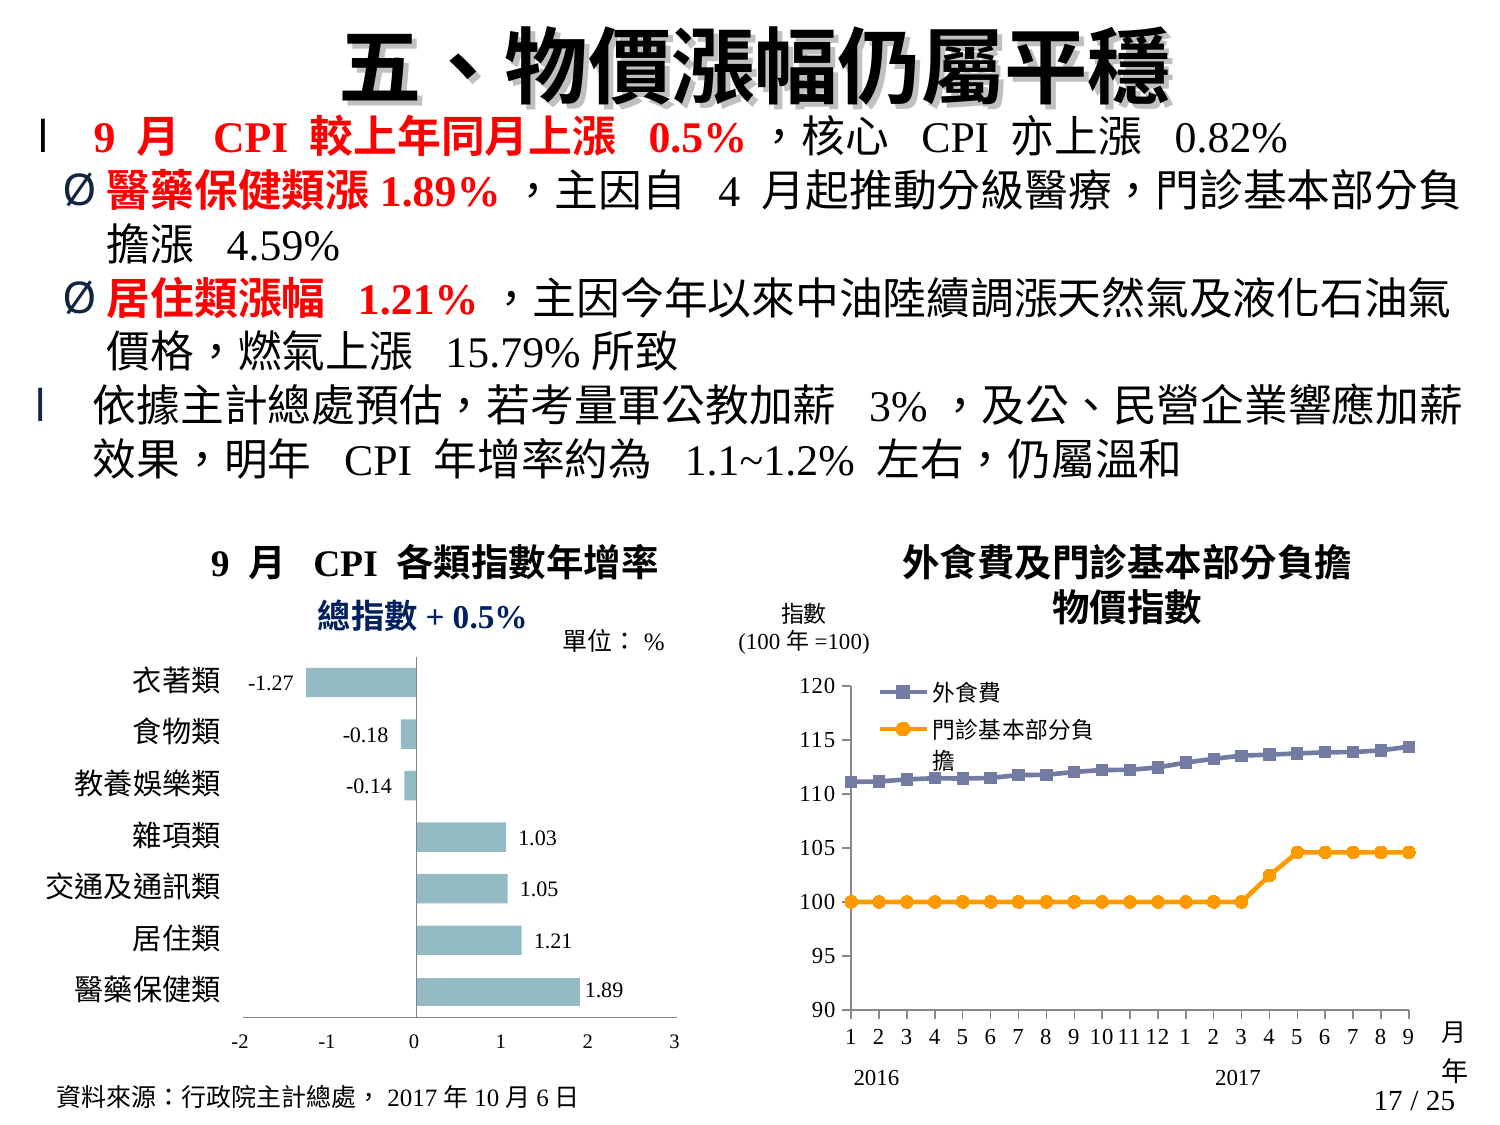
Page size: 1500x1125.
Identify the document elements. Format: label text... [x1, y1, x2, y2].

chart [799, 663, 1416, 1061]
text_box 年 [1425, 1046, 1474, 1095]
text_box 9 月 CPI 較上年同月上漲 0.5%，核心 CPI 亦上漲 0.82% 醫藥保健類漲1.89%，主因自 4 月起推動分級醫療，門診基本部分負 擔漲 4.59% 居住類漲幅 1.21%，主因今年以來中油陸續調漲天然氣及液化石油氣 價格，燃氣上漲 15.79%所致 依據主計總處預估，若考量軍公教加薪 3%，及公、民營企業響應加薪 效果，明年 CPI 年增率約為 1.1~1.2% 左右，仍屬溫和 [0, 113, 1493, 496]
text_box 月 [1426, 1008, 1474, 1046]
text_box 外食費及門診基本部分負擔 物價指數 [785, 531, 1470, 638]
picture [0, 643, 710, 1056]
text_box 五、物價漲幅仍屬平穩 [4, 0, 1500, 129]
text_box 總指數+ 0.5% [140, 587, 706, 643]
text_box 單位：% [547, 618, 702, 643]
text_box 指數 (100年=100) [715, 592, 893, 689]
text_box 資料來源：行政院主計總處，2017年10月6日 [41, 1072, 1390, 1118]
text_box 9 月 CPI 各類指數年增率 [195, 531, 686, 587]
text_box 2016 2017 [804, 1054, 1471, 1100]
